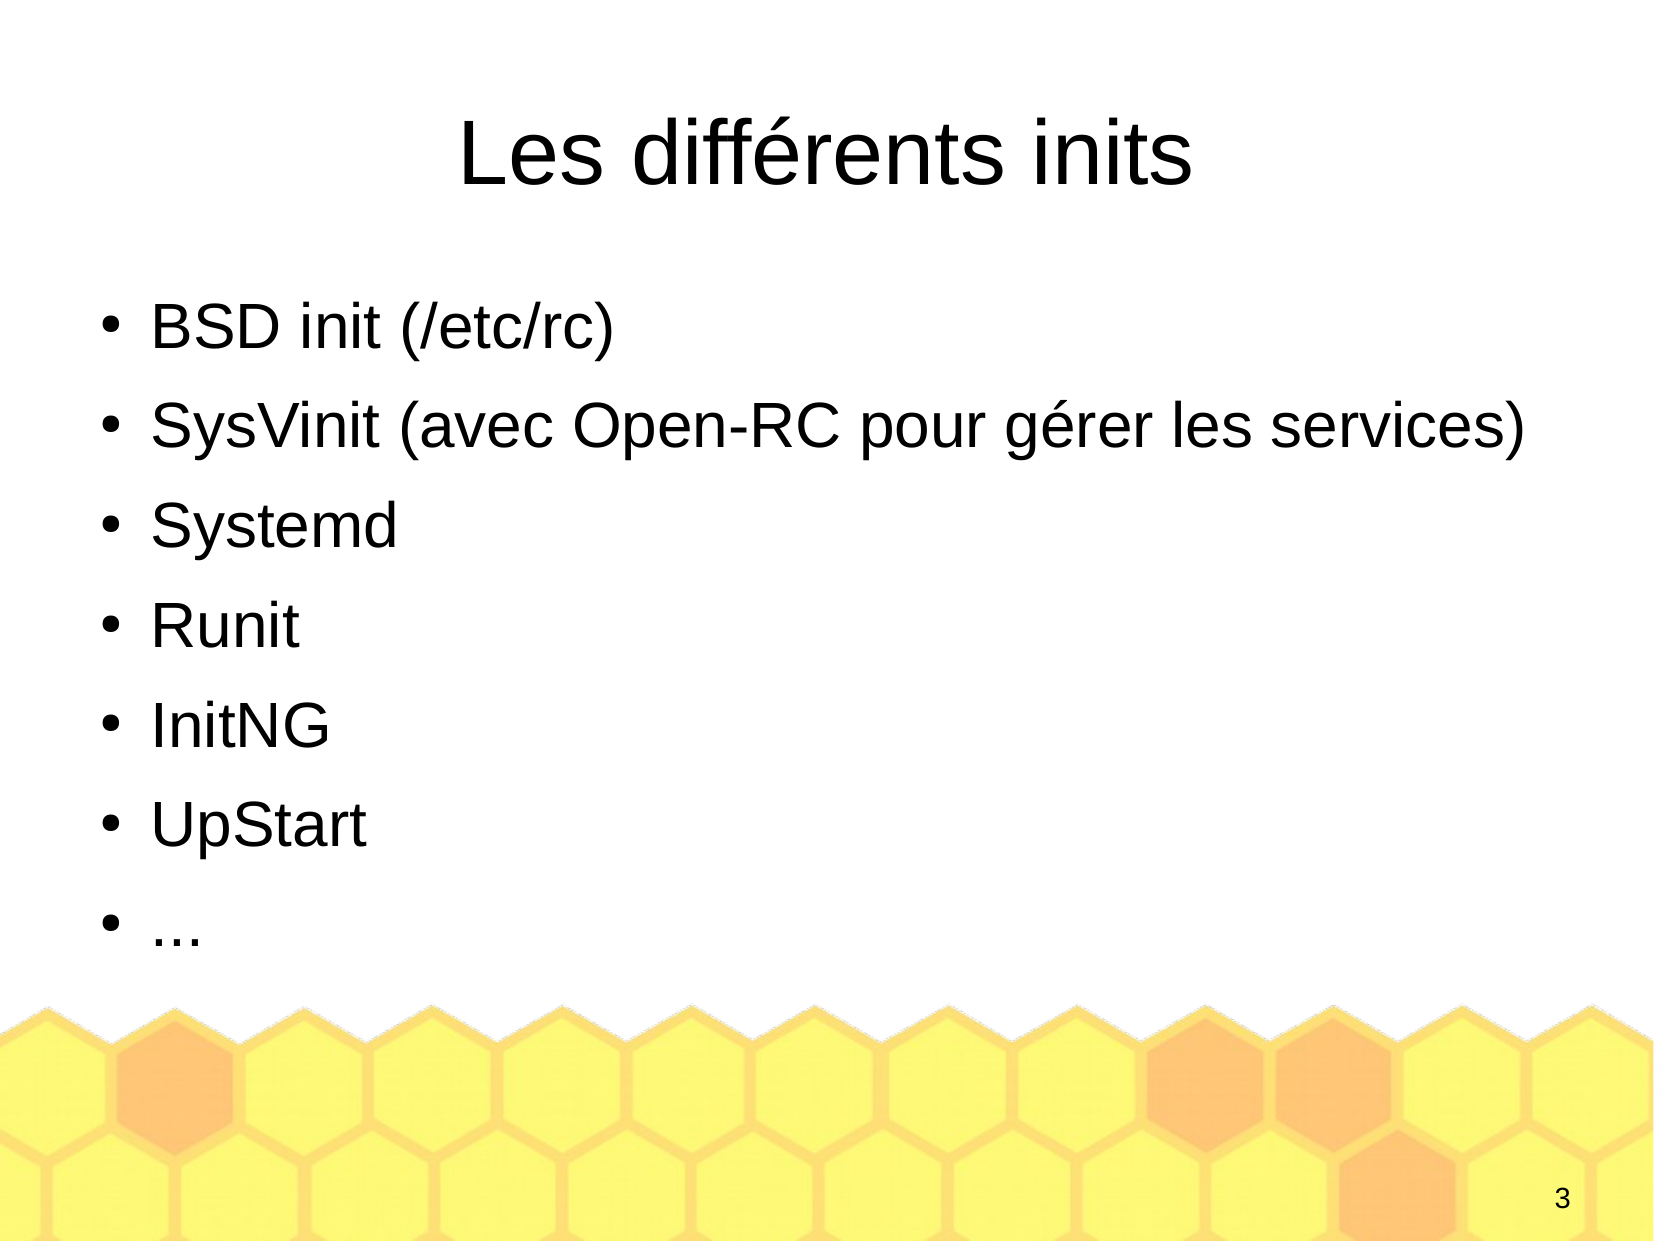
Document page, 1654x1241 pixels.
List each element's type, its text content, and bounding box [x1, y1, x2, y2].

title Les différents inits [82, 49, 1571, 257]
list BSD init (/etc/rc) SysVinit (avec Open-RC pour gérer les services) Systemd Runit InitNG UpStart ... [82, 290, 1571, 1010]
picture [0, 1001, 1654, 1241]
